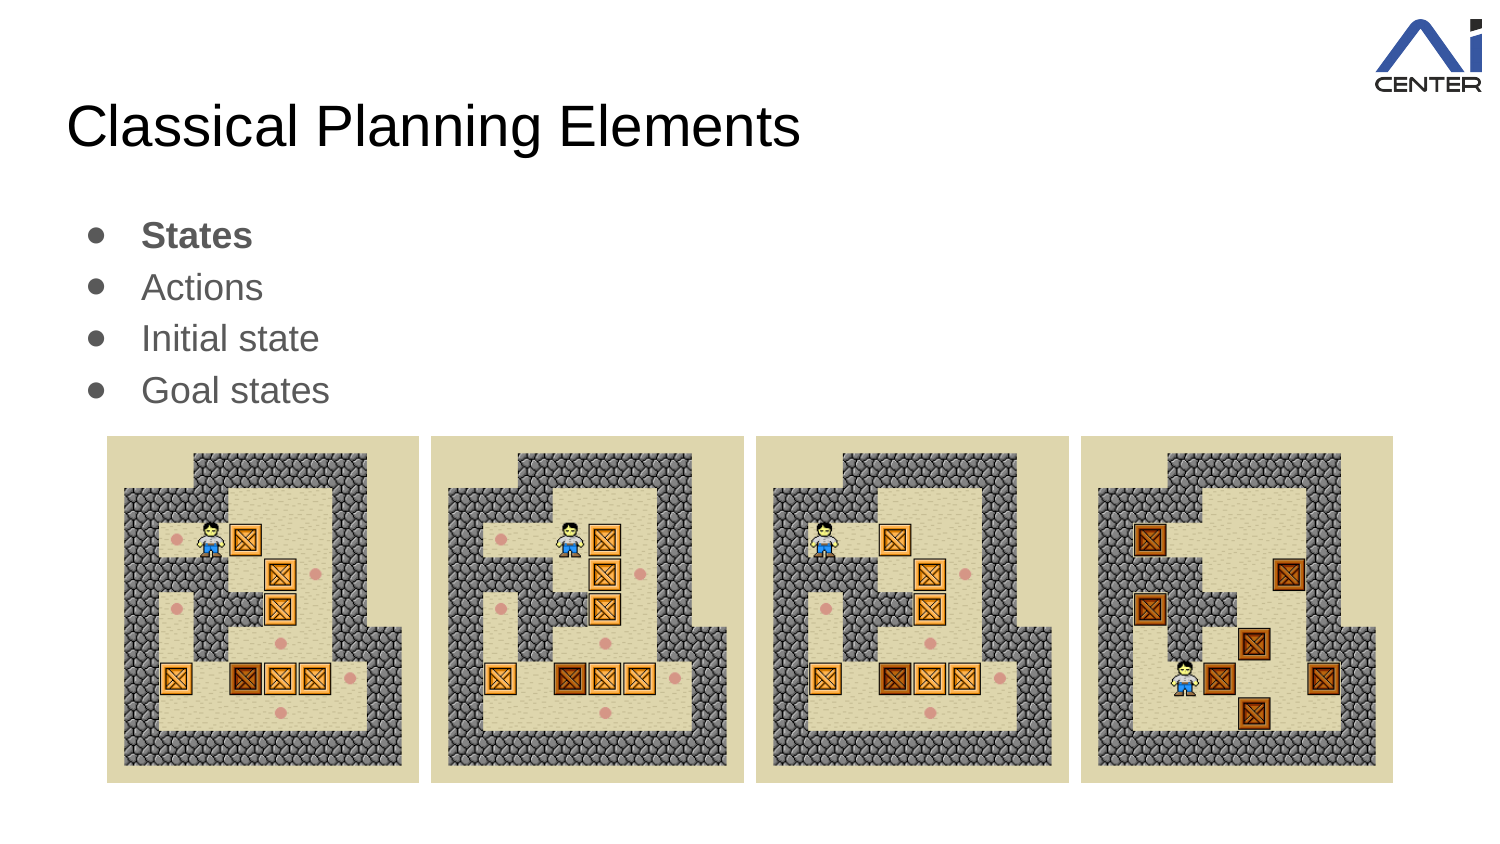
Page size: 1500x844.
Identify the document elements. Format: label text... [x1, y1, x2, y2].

list States Actions Initial state Goal states [51, 189, 1449, 750]
picture [756, 436, 1069, 783]
title Classical Planning Elements [51, 72, 1449, 167]
picture [1081, 436, 1393, 783]
picture [107, 436, 419, 783]
picture [431, 436, 744, 783]
picture [1375, 19, 1482, 92]
